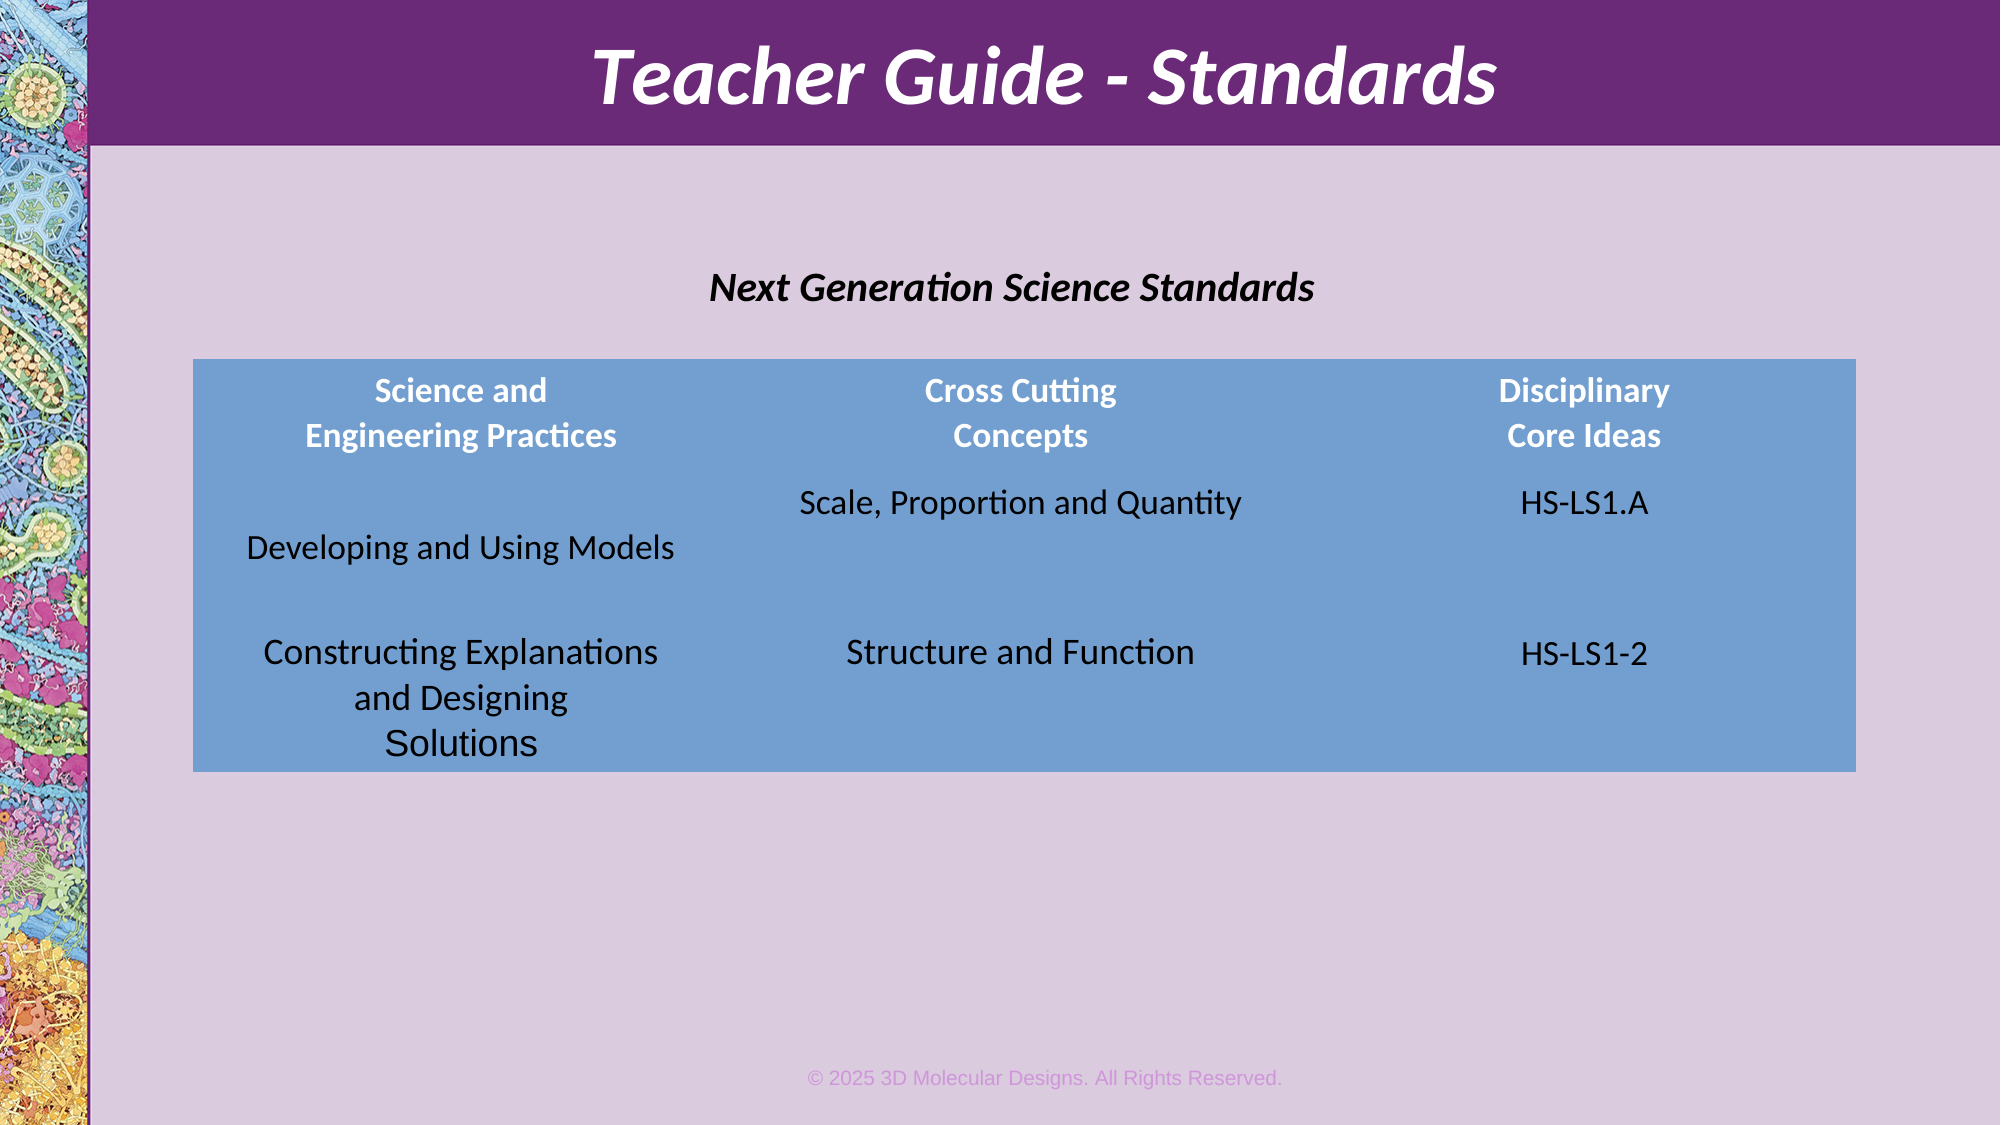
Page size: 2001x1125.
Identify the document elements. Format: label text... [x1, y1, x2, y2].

table_header Cross Cutting​ Concepts​ [729, 359, 1313, 471]
table_header Science and​ Engineering Practices​ [193, 359, 729, 471]
text_box Next Generation Science Standards [128, 249, 1896, 316]
table_cell HS-LS1-2 [1313, 621, 1856, 772]
table_cell Structure and Function​ [729, 621, 1313, 772]
table_cell Constructing Explanations and Designing​ Solutions [193, 621, 729, 772]
table_cell HS-LS1.A [1313, 471, 1856, 621]
text_box Teacher Guide - Standards [116, 13, 1973, 110]
table_cell Developing and Using Models​ ​ [193, 471, 729, 621]
table_header Disciplinary​ Core Ideas​ [1313, 359, 1856, 471]
table_cell Scale, Proportion and Quantity [729, 471, 1313, 621]
